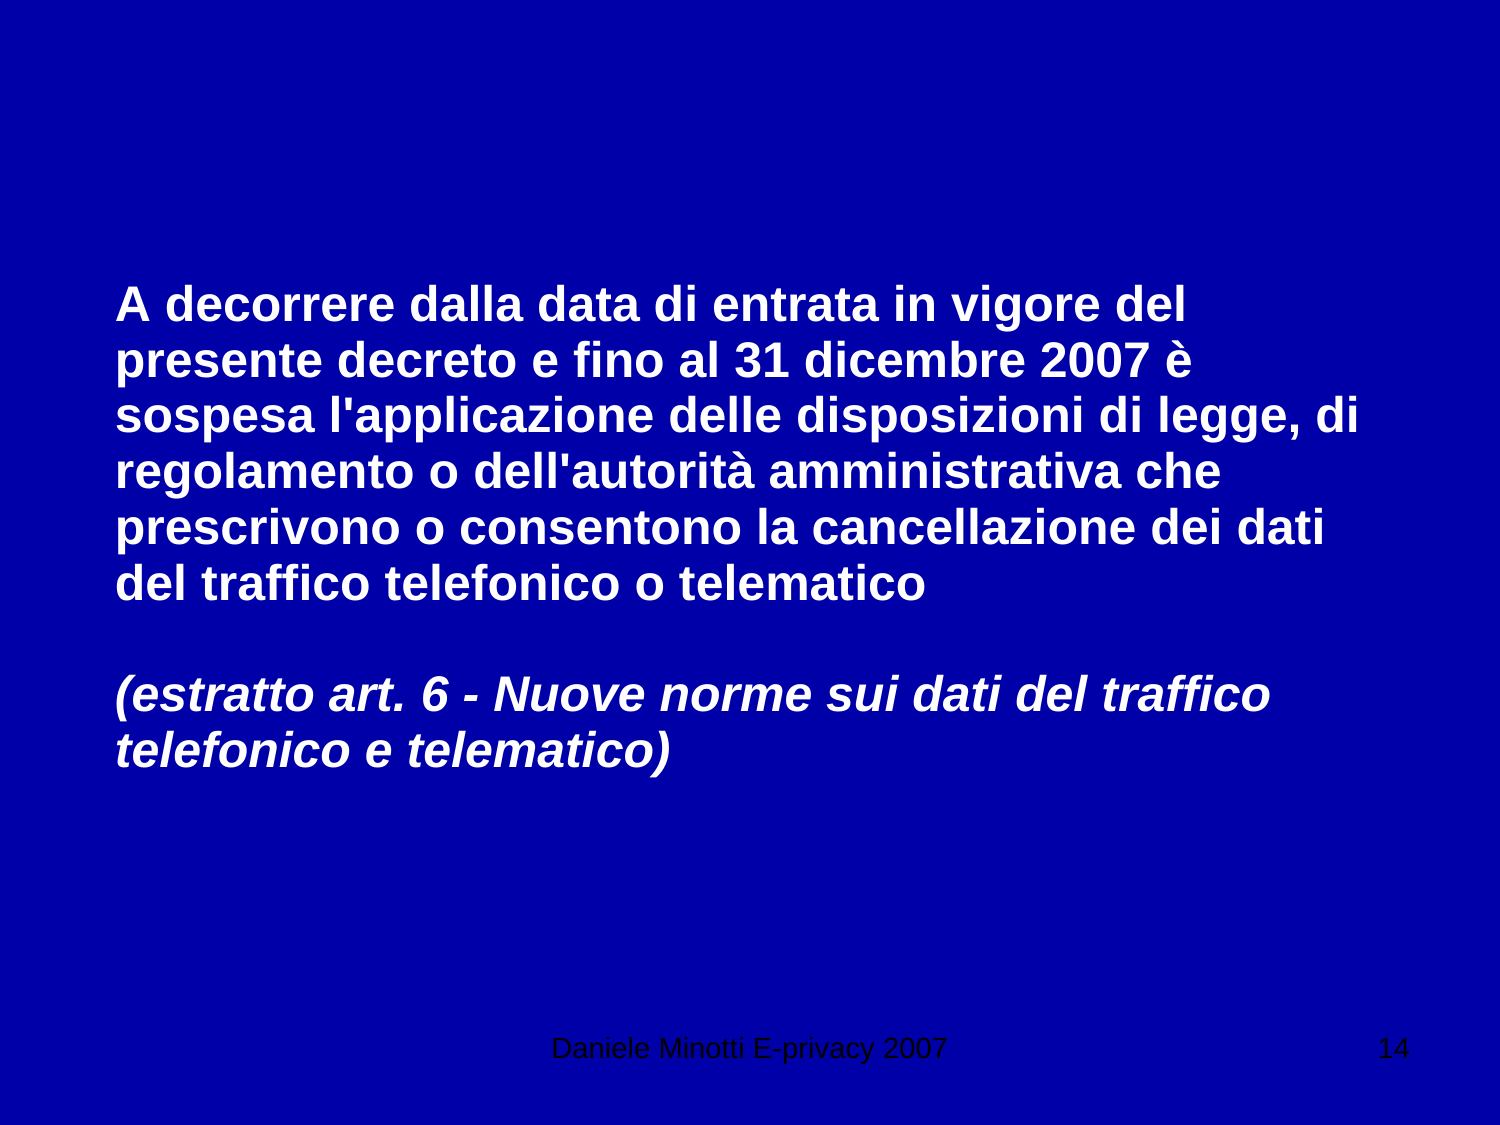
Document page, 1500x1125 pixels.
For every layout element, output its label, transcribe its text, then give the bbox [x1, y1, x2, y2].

title A decorrere dalla data di entrata in vigore del presente decreto e fino al 31 dicembre 2007 è sospesa l'applicazione delle disposizioni di legge, di regolamento o dell'autorità amministrativa che prescrivono o consentono la cancellazione dei dati del traffico telefonico o telematico (estratto art. 6 - Nuove norme sui dati del traffico telefonico e telematico) [100, 90, 1400, 965]
